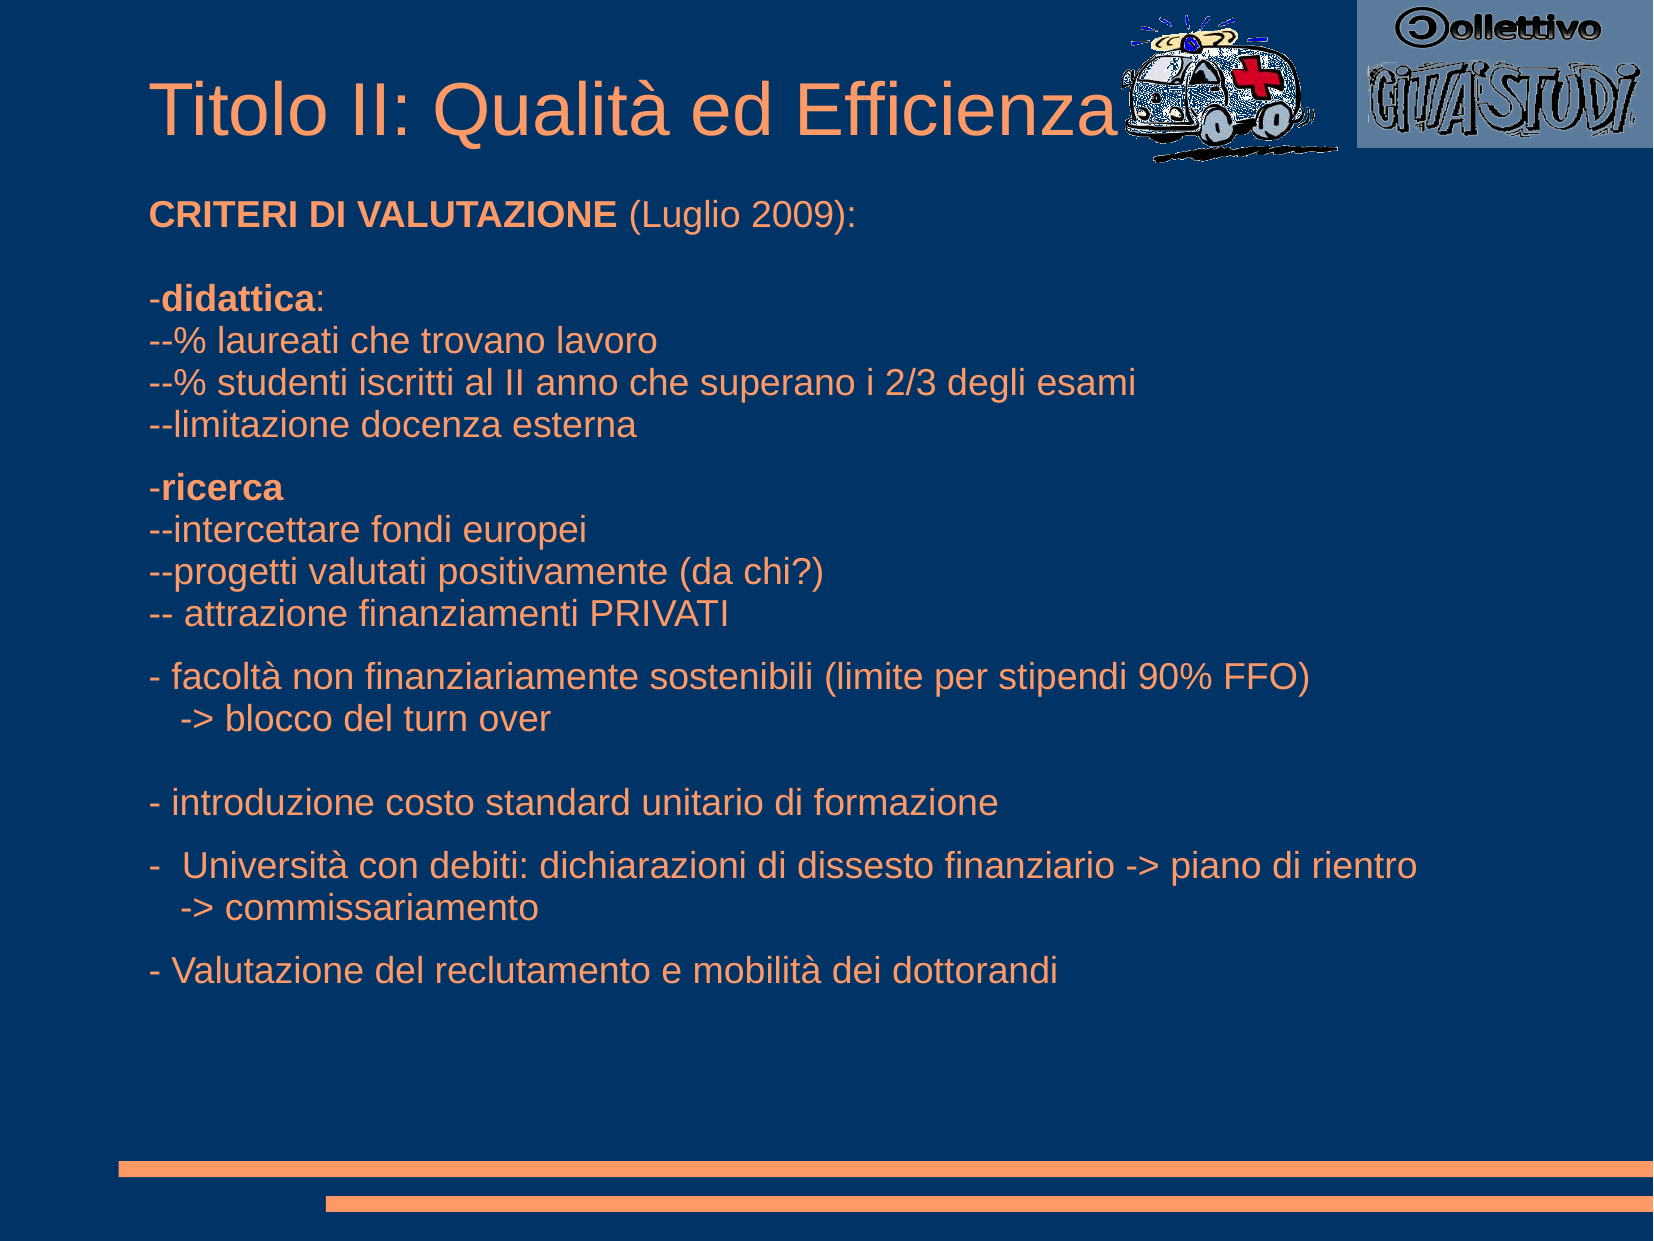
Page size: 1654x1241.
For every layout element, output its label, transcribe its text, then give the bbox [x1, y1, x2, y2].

picture [1092, 0, 1653, 178]
text_box Titolo II: Qualità ed Efficienza CRITERI DI VALUTAZIONE (Luglio 2009): -didattica: --% laureati che trovano lavoro --% studenti iscritti al II anno che superano i 2/3 degli esami --limitazione docenza esterna -ricerca --intercettare fondi europei --progetti valutati positivamente (da chi?) -- attrazione finanziamenti PRIVATI - facoltà non finanziariamente sostenibili (limite per stipendi 90% FFO) -> blocco del turn over - introduzione costo standard unitario di formazione - Università con debiti: dichiarazioni di dissesto finanziario -> piano di rientro -> commissariamento - Valutazione del reclutamento e mobilità dei dottorandi [133, 60, 1630, 1041]
